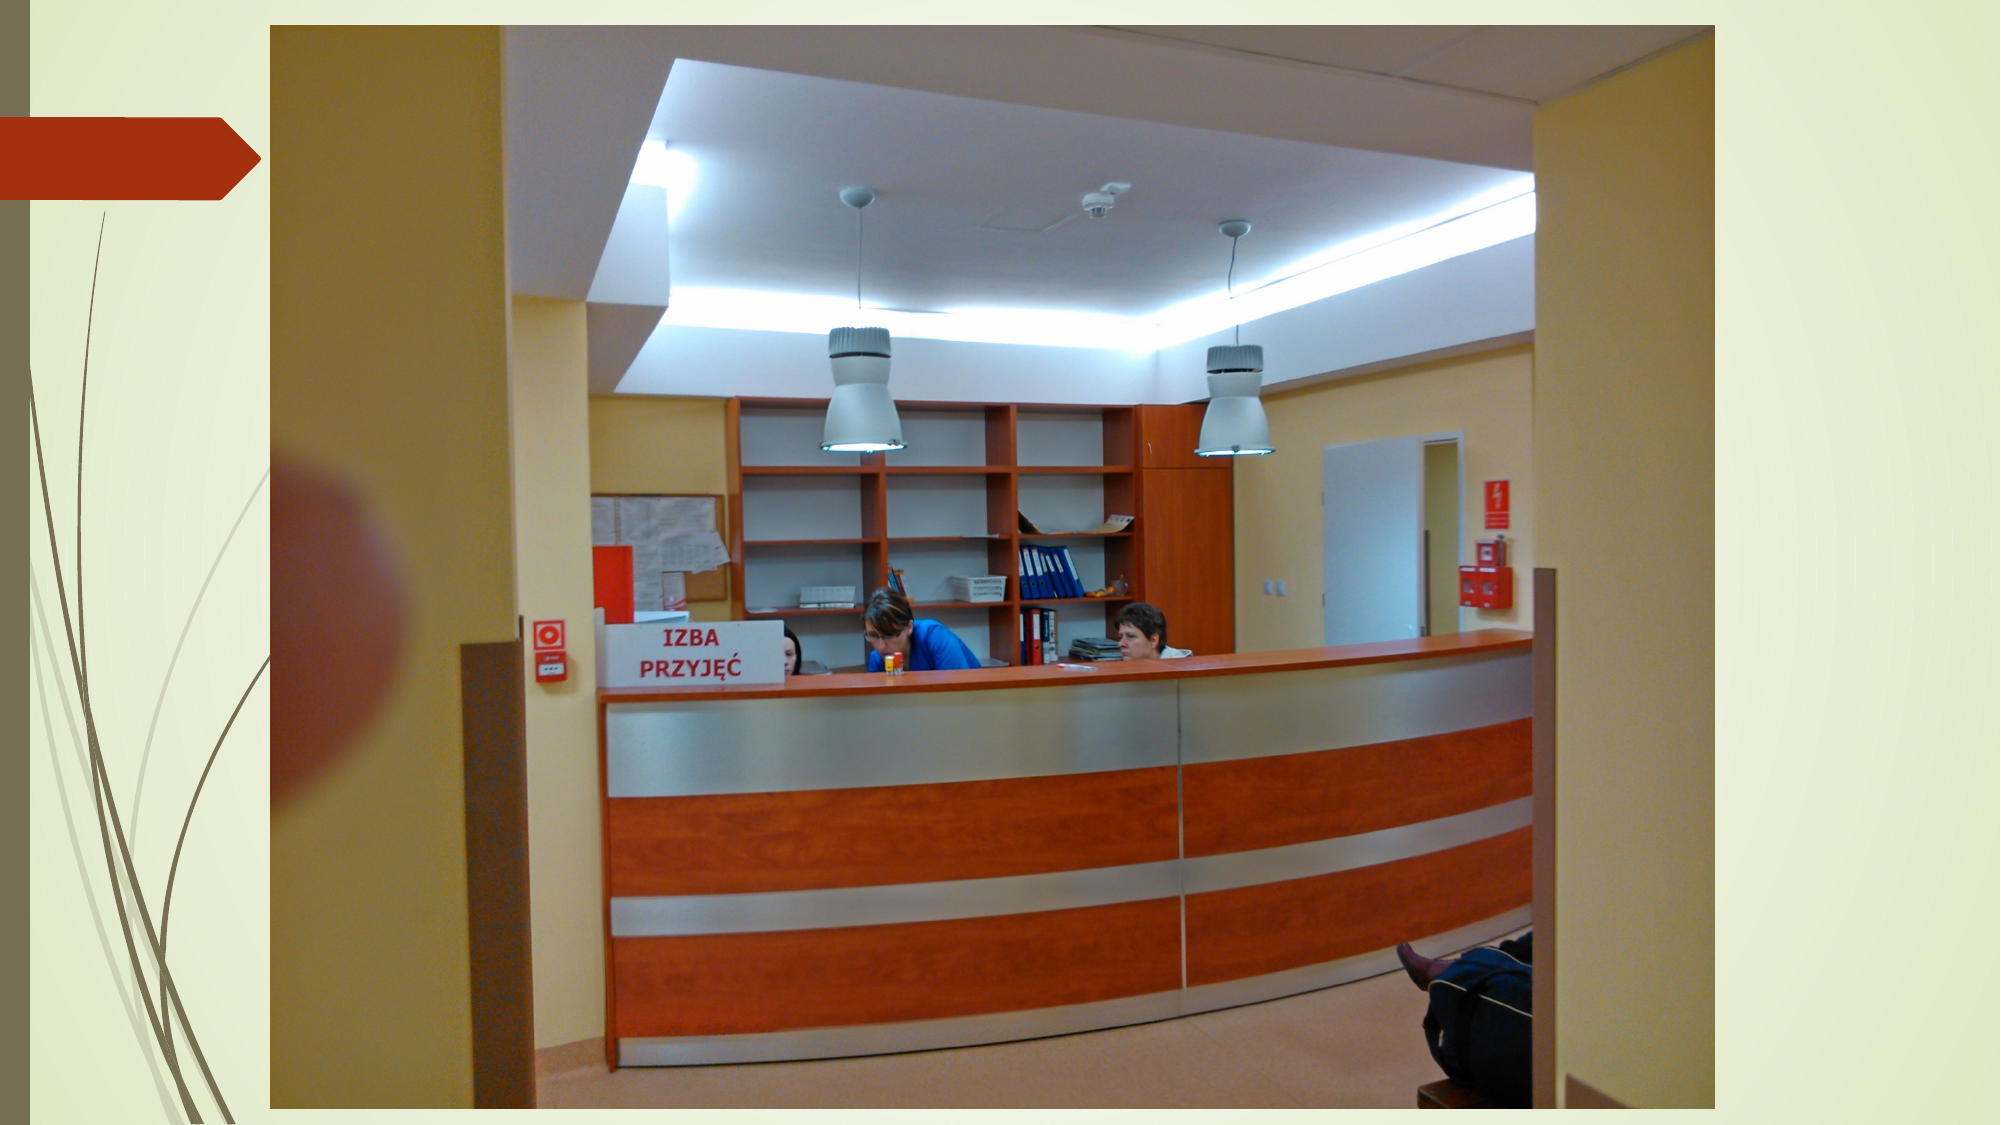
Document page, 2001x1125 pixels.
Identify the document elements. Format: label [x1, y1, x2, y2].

picture [270, 25, 1715, 1109]
